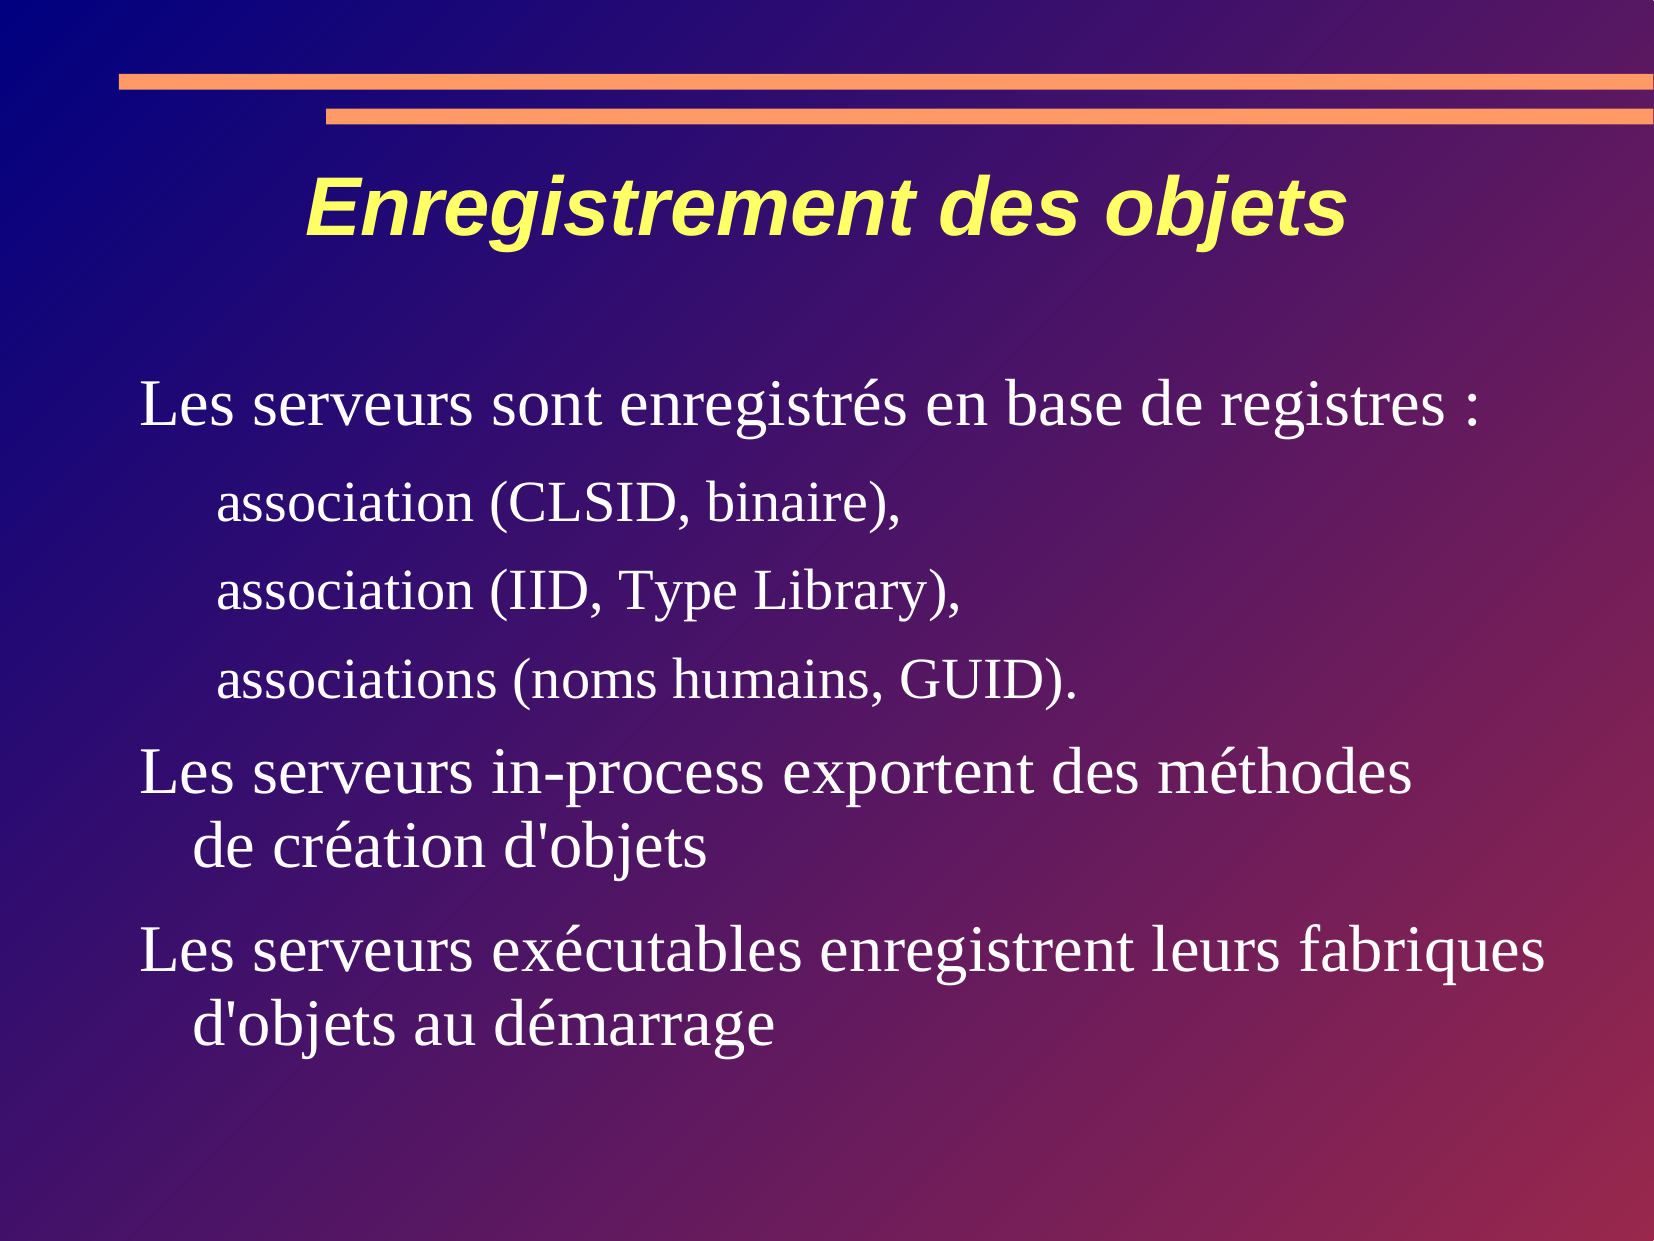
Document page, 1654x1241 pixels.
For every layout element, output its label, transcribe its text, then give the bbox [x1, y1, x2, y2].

title Enregistrement des objets [121, 102, 1534, 311]
list Les serveurs sont enregistrés en base de registres : association (CLSID, binaire), association (IID, Type Library), associations (noms humains, GUID). Les serveurs in-process exportent des méthodes de création d'objets Les serveurs exécutables enregistrent leurs fabriques d'objets au démarrage [121, 366, 1565, 1135]
